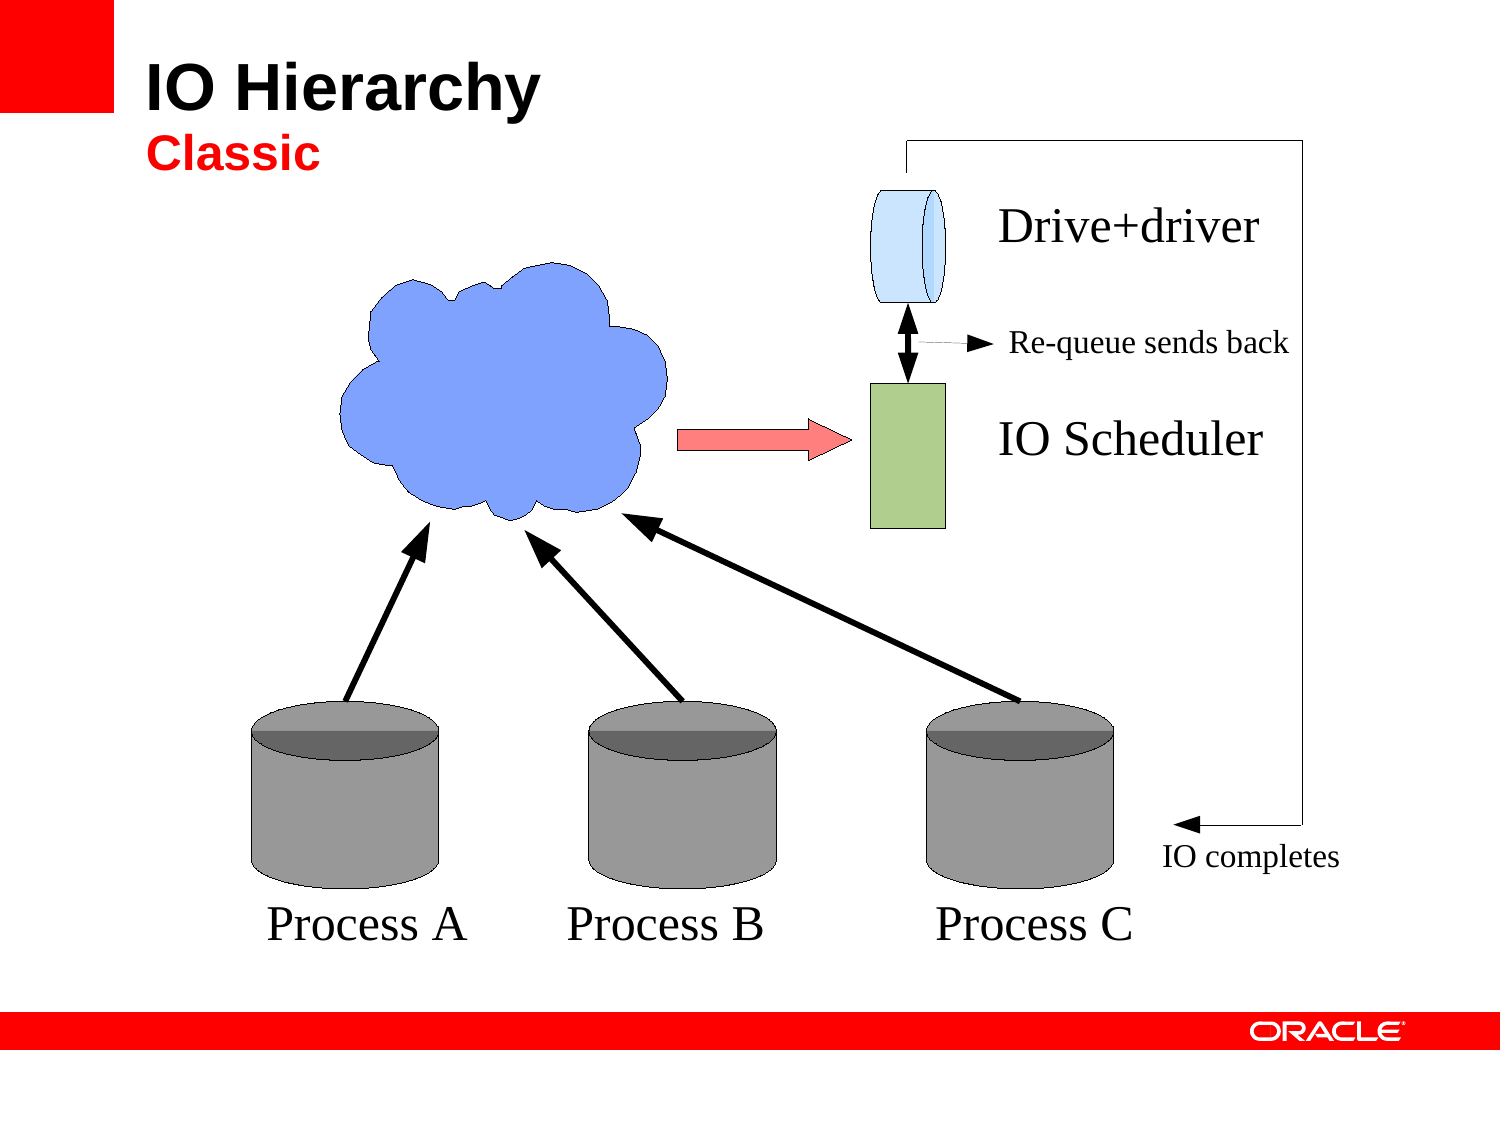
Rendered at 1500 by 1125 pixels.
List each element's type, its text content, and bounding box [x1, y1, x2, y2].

text_box Drive+driver [983, 190, 1275, 266]
text_box Process B [551, 888, 780, 965]
text_box [588, 701, 777, 888]
title IO Hierarchy Classic [145, 49, 1390, 205]
text_box [677, 418, 852, 461]
text_box IO completes [1147, 830, 1352, 886]
picture [0, 0, 114, 113]
text_box Process A [251, 888, 483, 965]
text_box [870, 190, 946, 303]
text_box [926, 701, 1114, 888]
text_box [251, 701, 439, 888]
text_box Process C [920, 888, 1149, 965]
text_box Re-queue sends back [993, 316, 1299, 372]
list [112, 262, 1349, 976]
picture [0, 1012, 1500, 1050]
text_box [870, 383, 946, 529]
text_box IO Scheduler [983, 403, 1279, 479]
text_box [339, 262, 668, 521]
